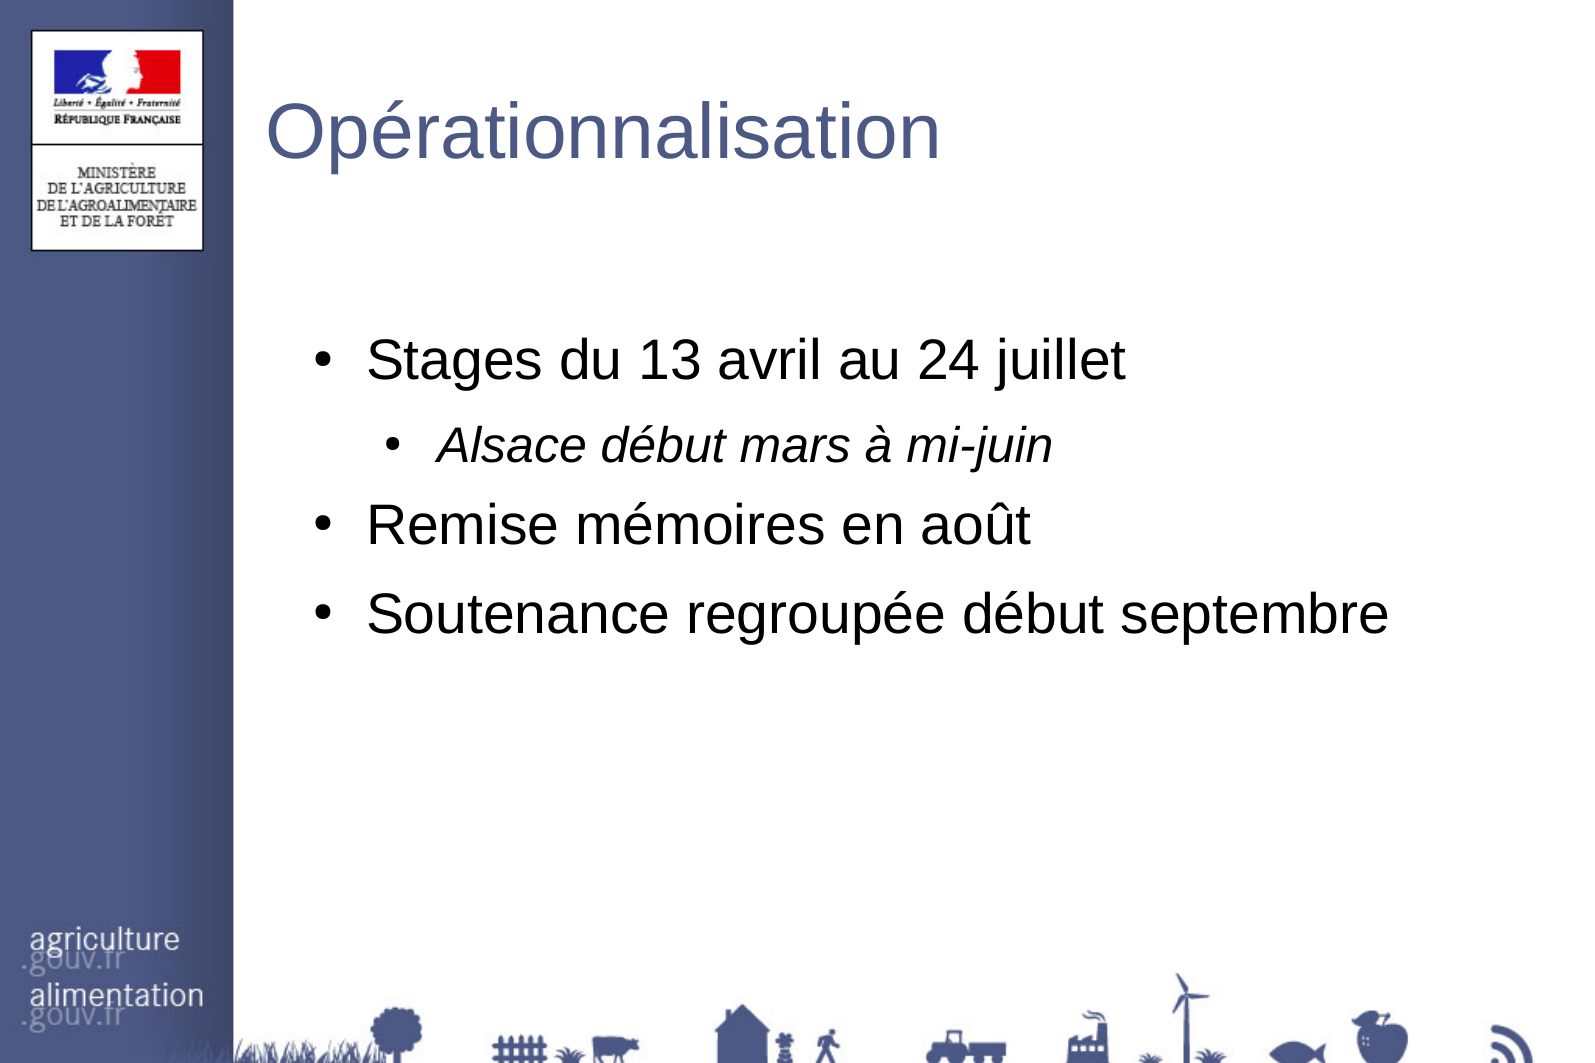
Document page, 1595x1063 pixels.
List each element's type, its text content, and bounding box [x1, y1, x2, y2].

title Opérationnalisation [265, 42, 1536, 220]
list Stages du 13 avril au 24 juillet Alsace début mars à mi-juin Remise mémoires en août Soutenance regroupée début septembre [295, 328, 1565, 945]
picture [0, 0, 1595, 1063]
